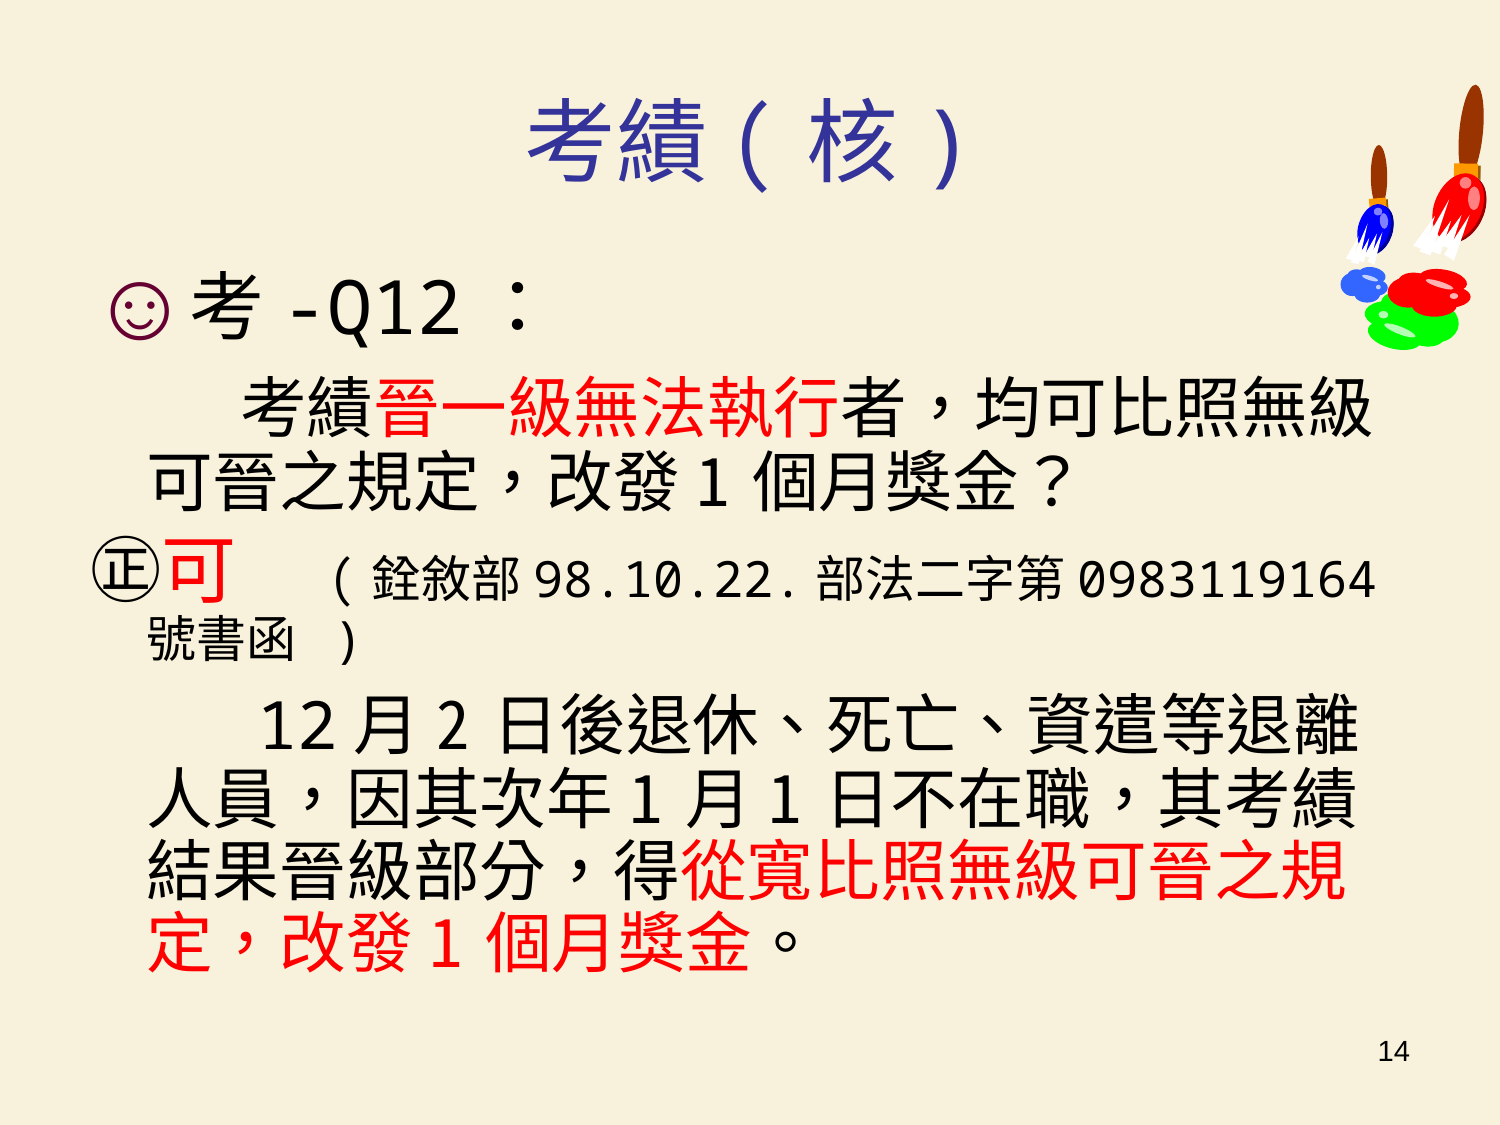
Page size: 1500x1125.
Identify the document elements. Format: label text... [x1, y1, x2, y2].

list 考-Q12： 考績晉一級無法執行者，均可比照無級可晉之規定，改發1個月獎金？ 可 (銓敘部98.10.22.部法二字第0983119164號書函 ) 12月2日後退休、死亡、資遣等退離人員，因其次年1月1日不在職，其考績結果晉級部分，得從寬比照無級可晉之規定，改發1個月獎金。 [75, 262, 1426, 1001]
text_box <number> [1074, 1024, 1426, 1103]
title 考績(核) [75, 45, 1426, 233]
